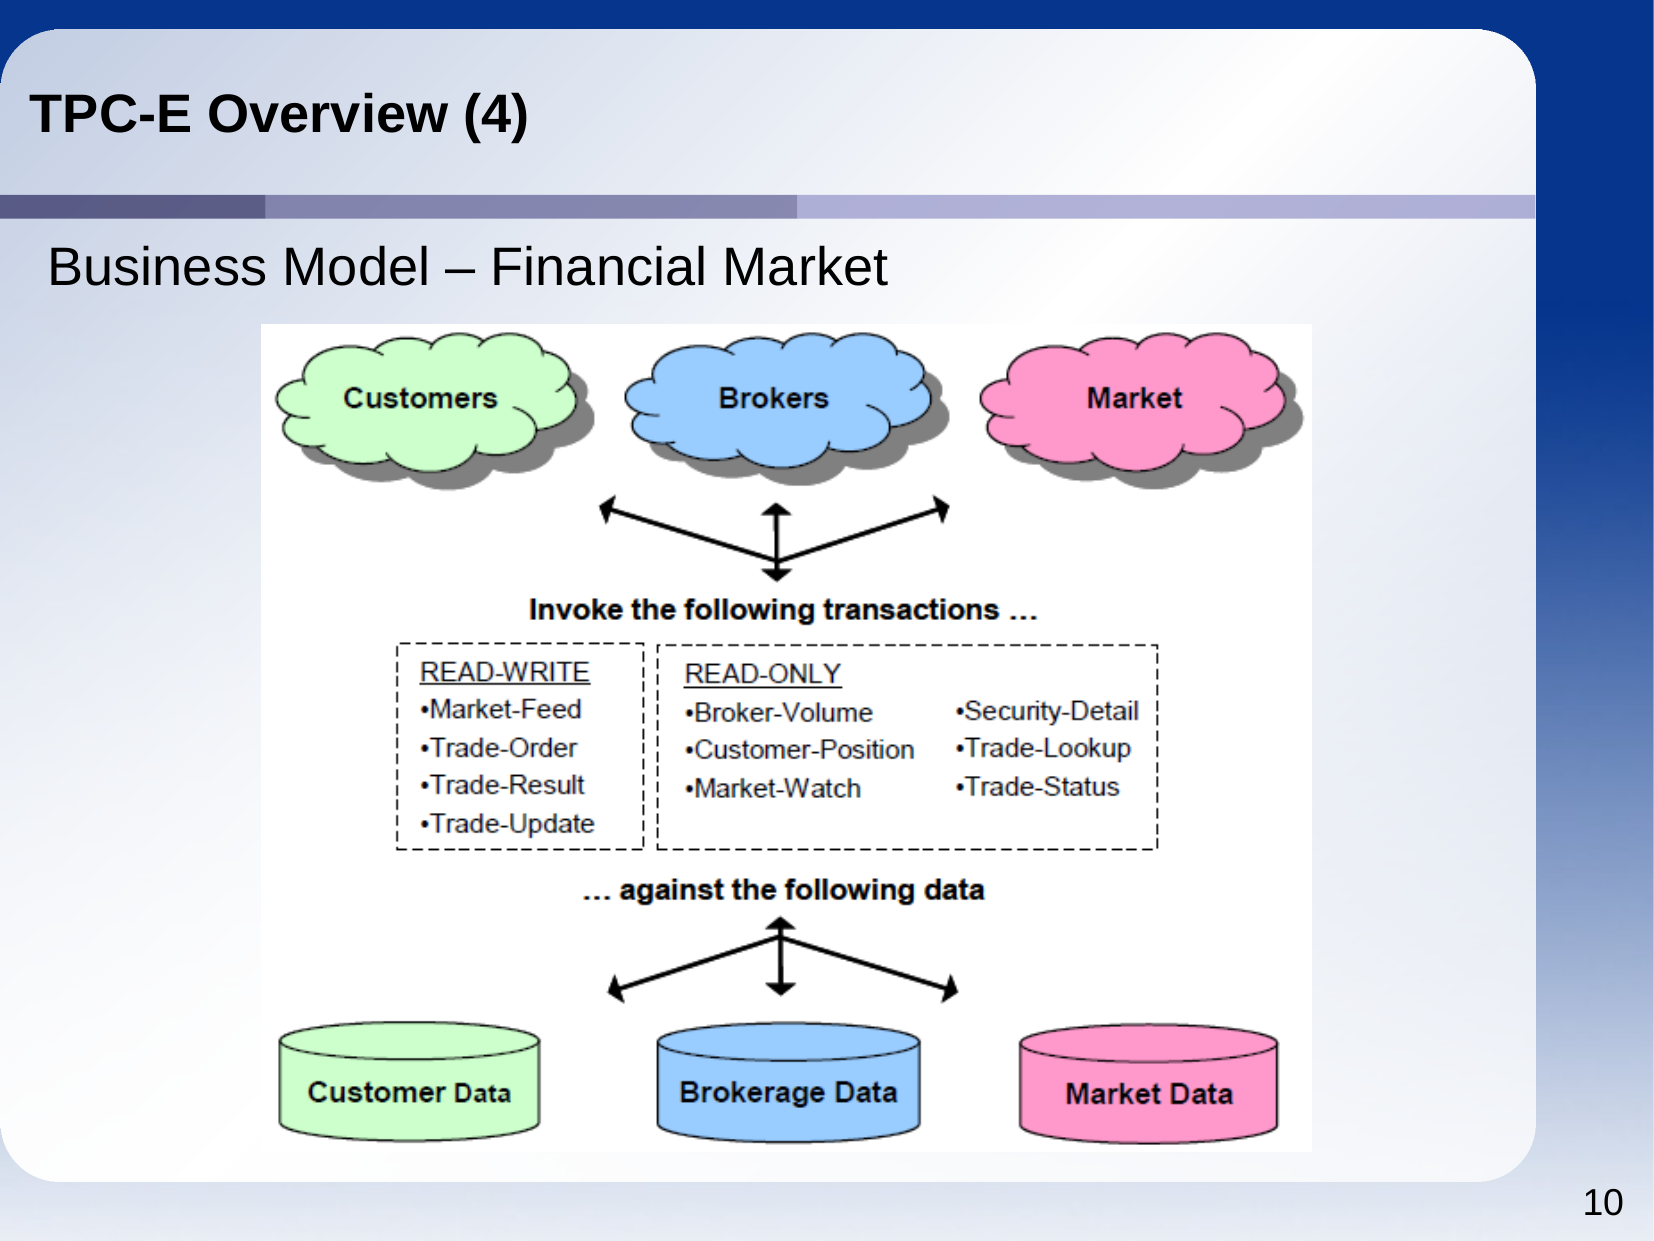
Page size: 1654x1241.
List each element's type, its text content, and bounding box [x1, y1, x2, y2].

title TPC-E Overview (4) [29, 49, 1506, 178]
picture [261, 324, 1312, 1152]
list Business Model – Financial Market [29, 236, 1506, 1152]
picture [0, 0, 1654, 1241]
